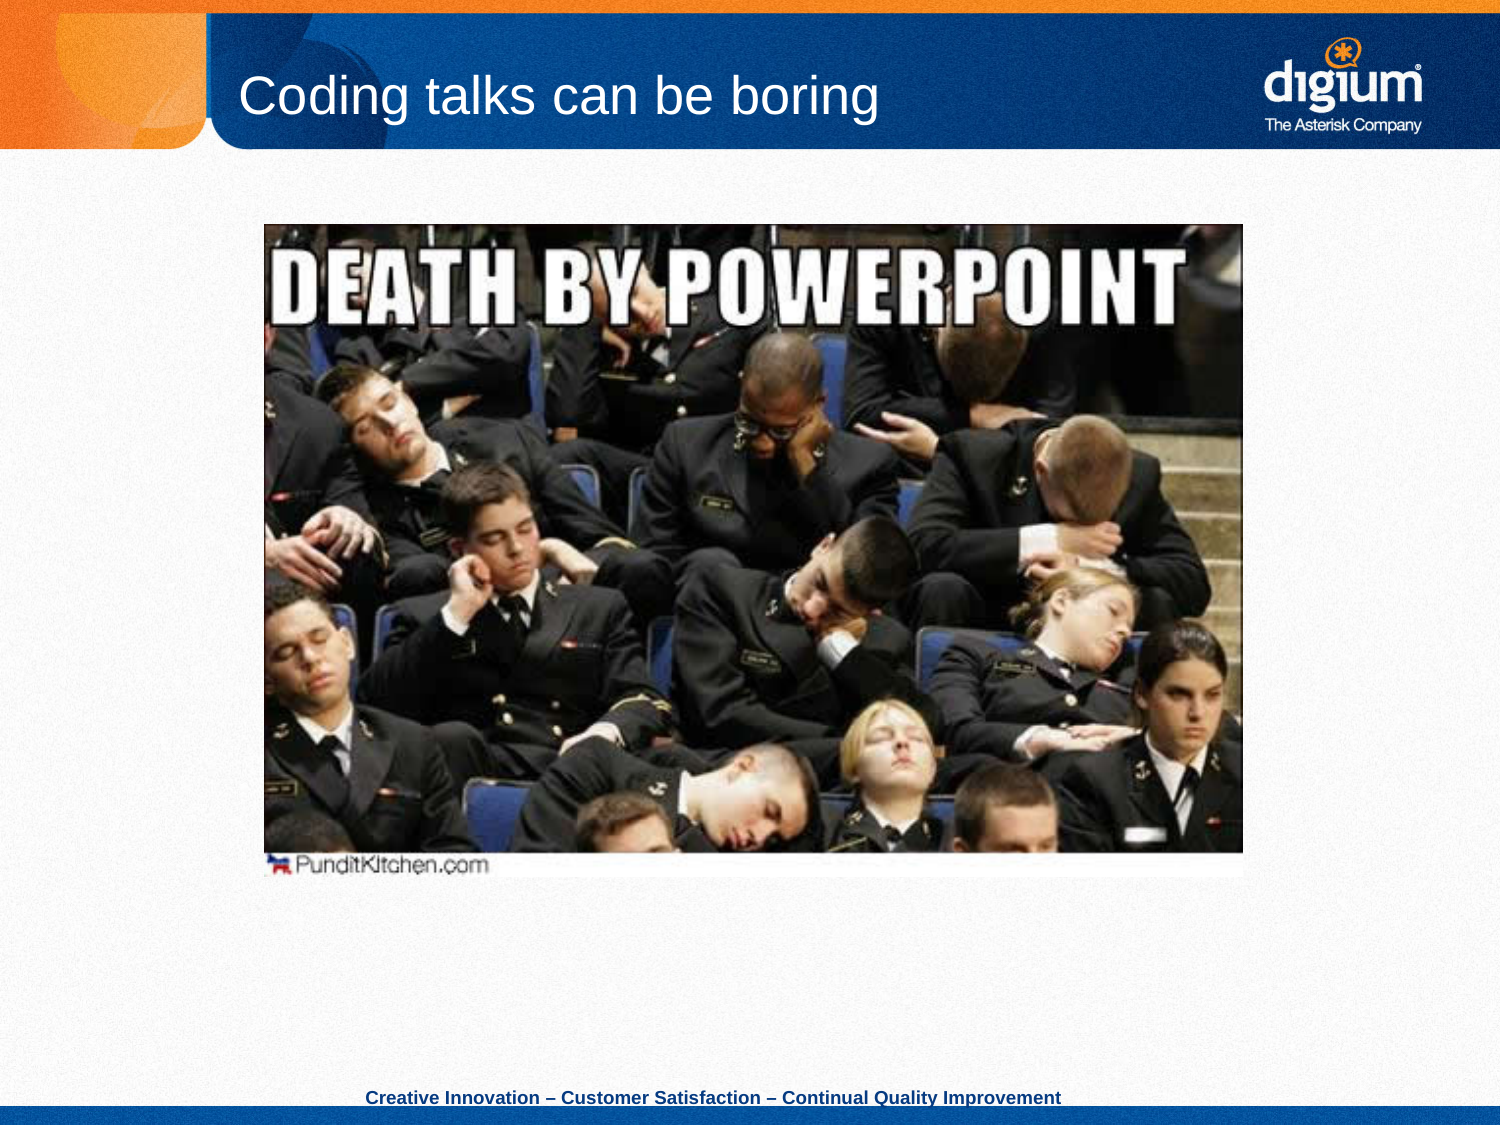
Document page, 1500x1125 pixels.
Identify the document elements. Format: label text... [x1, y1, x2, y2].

title Coding talks can be boring [238, 27, 1243, 127]
picture [0, 0, 1500, 1125]
